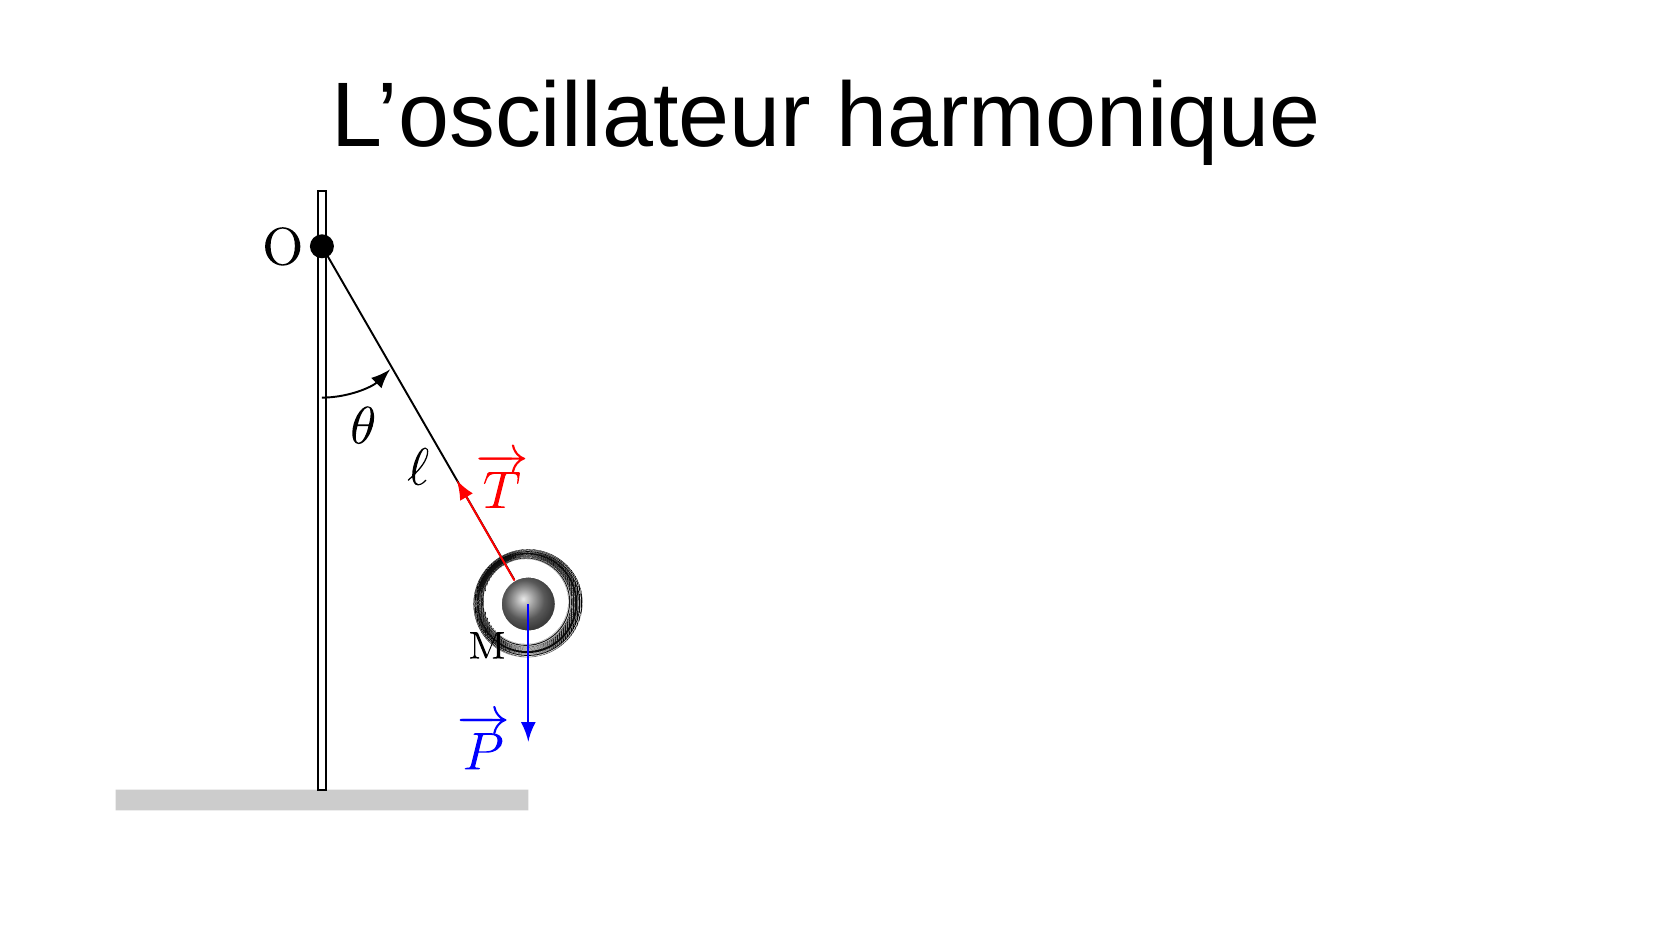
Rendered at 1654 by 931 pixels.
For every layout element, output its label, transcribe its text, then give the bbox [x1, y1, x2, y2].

title L’oscillateur harmonique [82, 37, 1571, 193]
picture [82, 141, 590, 858]
